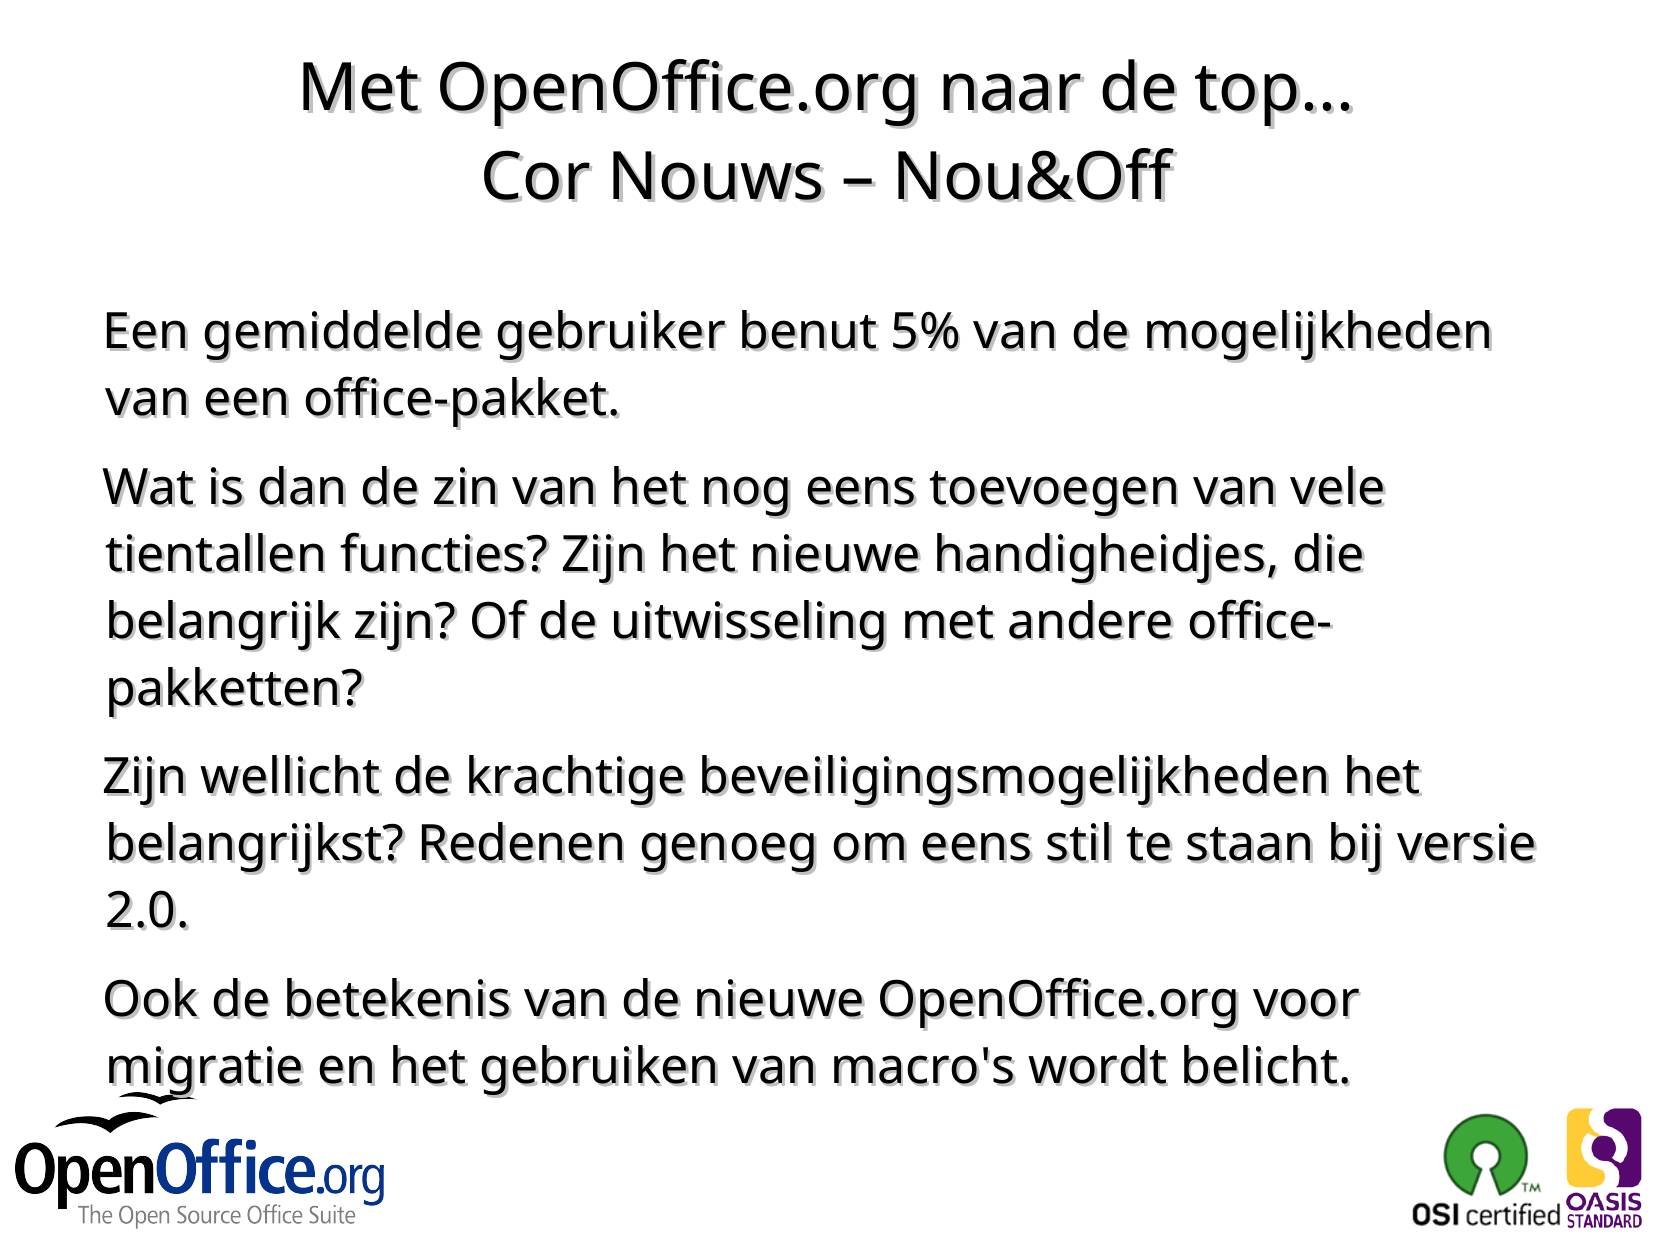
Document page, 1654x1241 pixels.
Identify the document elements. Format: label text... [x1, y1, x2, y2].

list Een gemiddelde gebruiker benut 5% van de mogelijkheden van een office-pakket. Wat is dan de zin van het nog eens toevoegen van vele tientallen functies? Zijn het nieuwe handigheidjes, die belangrijk zijn? Of de uitwisseling met andere office-pakketten? Zijn wellicht de krachtige beveiligingsmogelijkheden het belangrijkst? Redenen genoeg om eens stil te staan bij versie 2.0. Ook de betekenis van de nieuwe OpenOffice.org voor migratie en het gebruiken van macro's wordt belicht. [82, 295, 1571, 1069]
picture [1405, 1102, 1654, 1238]
picture [15, 1092, 384, 1229]
title Met OpenOffice.org naar de top... Cor Nouws – Nou&Off [82, 47, 1571, 209]
